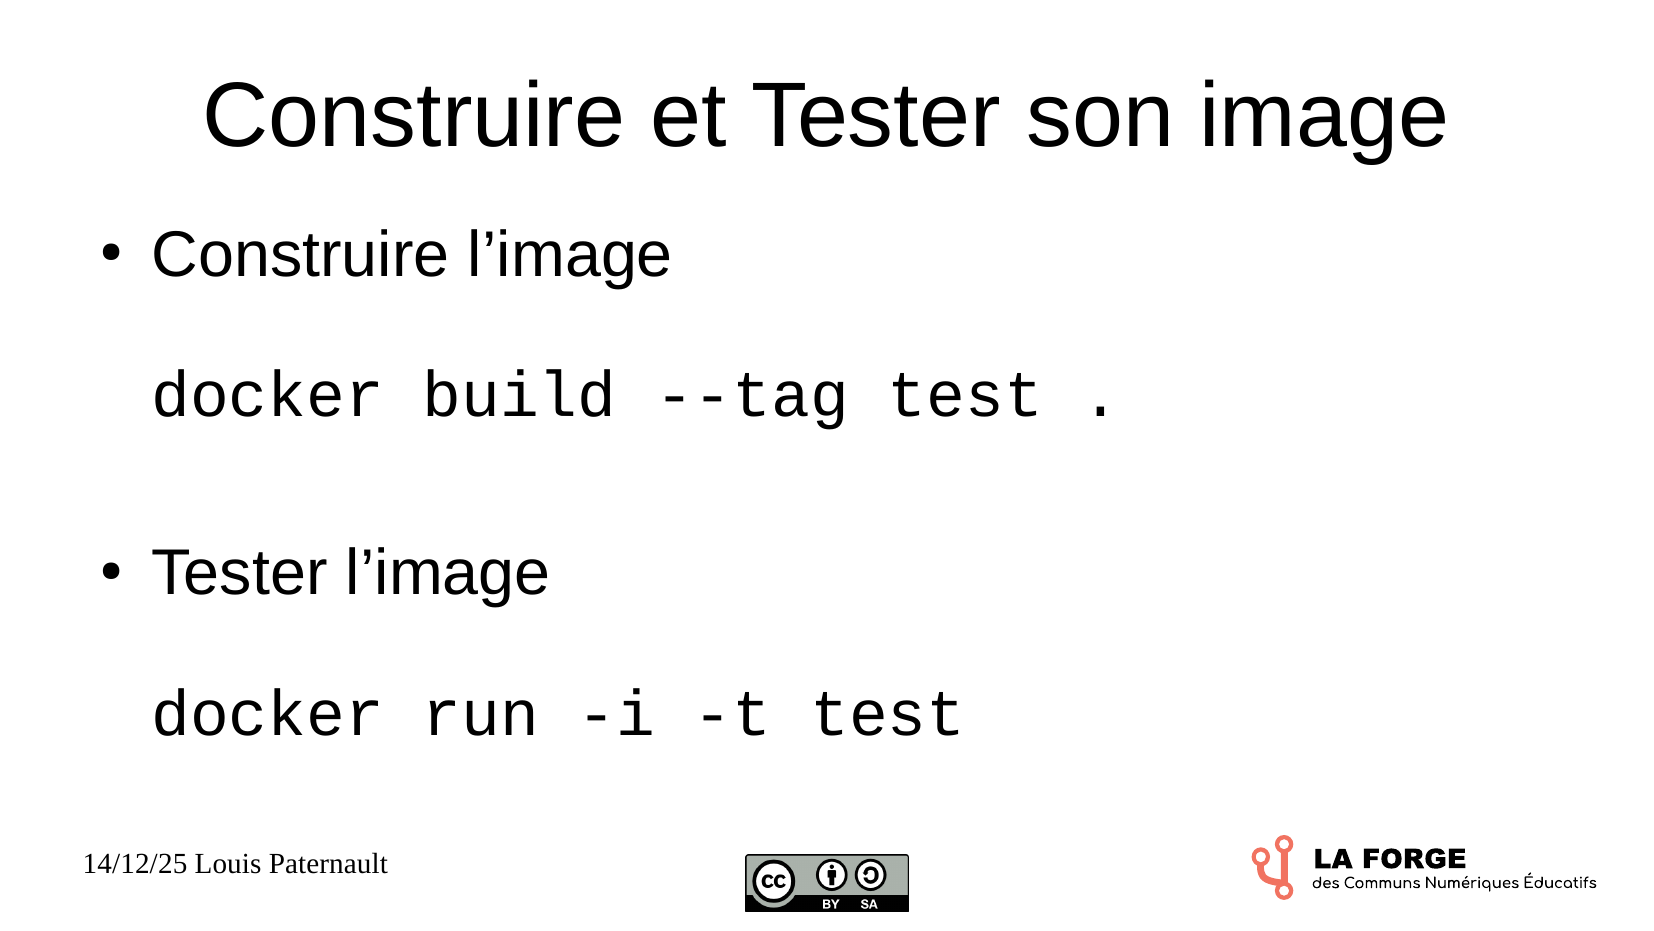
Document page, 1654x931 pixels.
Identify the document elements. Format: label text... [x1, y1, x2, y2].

picture [745, 854, 909, 912]
title Construire et Tester son image [82, 37, 1571, 193]
list Construire l’image docker build --tag test . Tester l’image docker run -i -t test [82, 217, 1571, 758]
